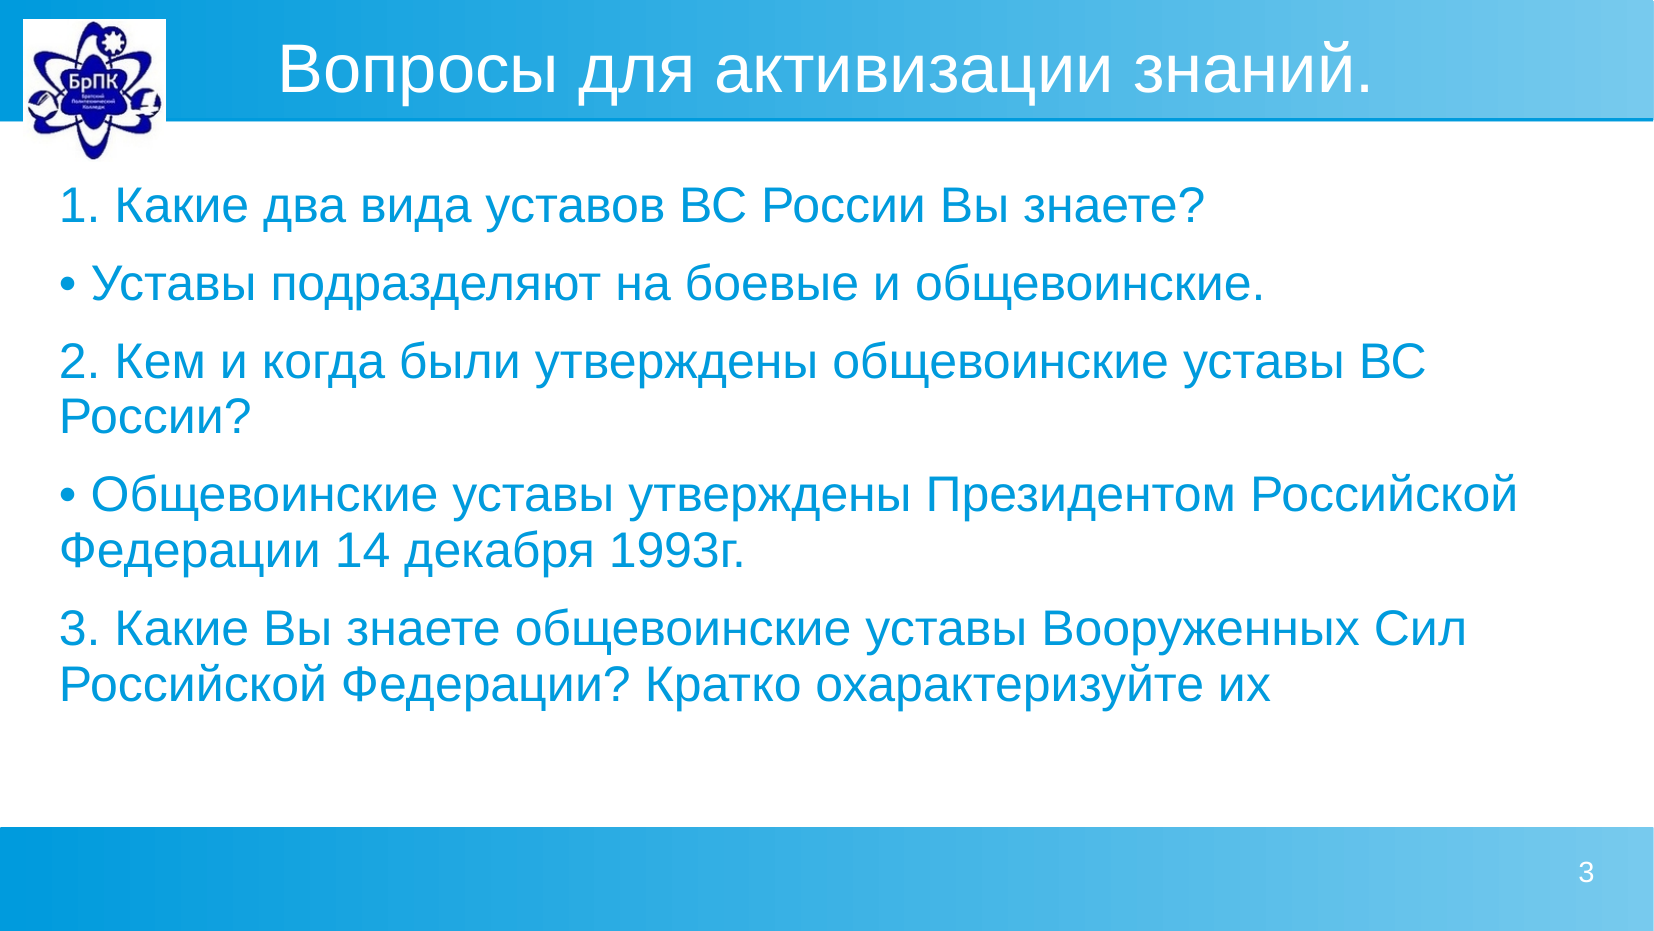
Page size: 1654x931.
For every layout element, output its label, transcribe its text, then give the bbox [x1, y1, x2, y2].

title Вопросы для активизации знаний. [166, 30, 1595, 108]
list 1. Какие два вида уставов ВС России Вы знаете? • Уставы подразделяют на боевые и общевоинские. 2. Кем и когда были утверждены общевоинские уставы ВС России? • Общевоинские уставы утверждены Президентом Российской Федерации 14 декабря 1993г. 3. Какие Вы знаете общевоинские уставы Вооруженных Сил Российской Федерации? Кратко охарактеризуйте их [59, 177, 1595, 768]
picture [23, 20, 166, 162]
